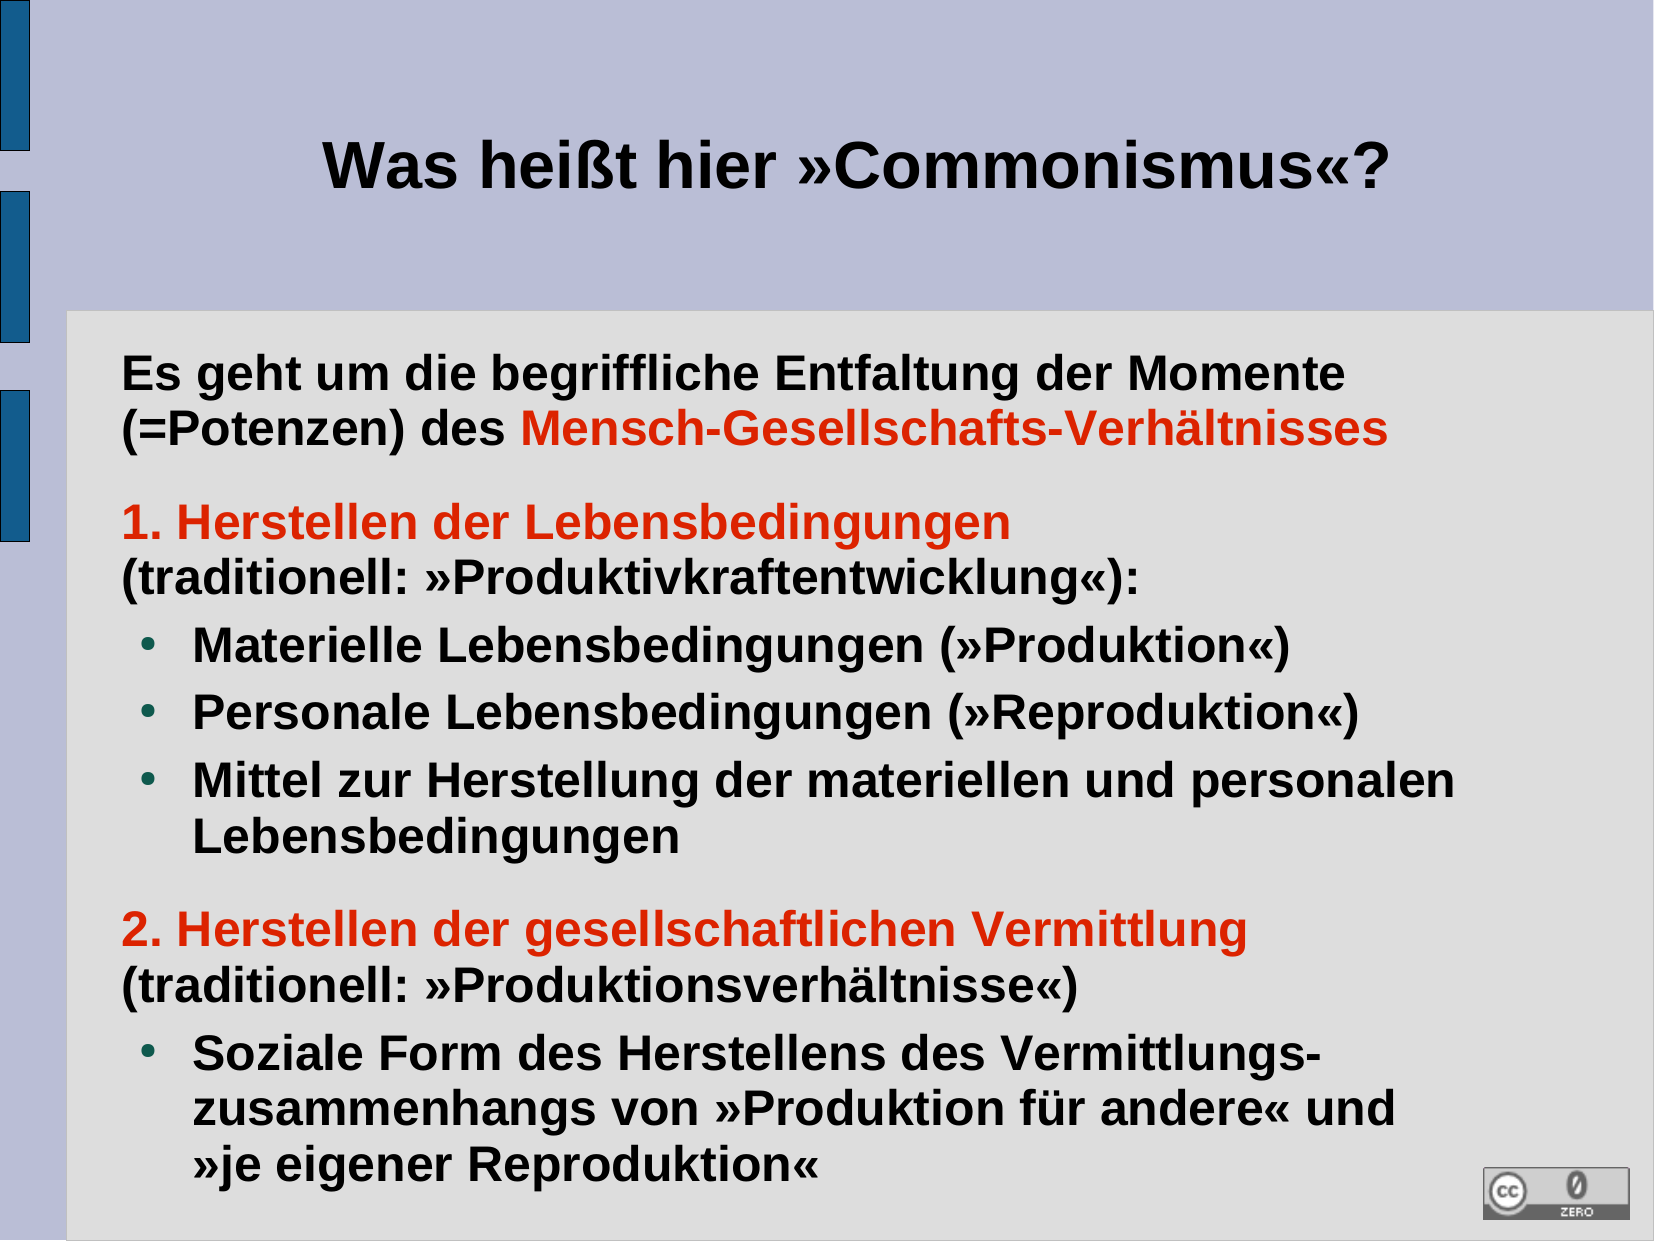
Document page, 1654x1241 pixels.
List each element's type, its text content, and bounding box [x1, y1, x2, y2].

title Was heißt hier »Commonismus«? [121, 61, 1595, 269]
picture [1483, 1167, 1630, 1220]
list Es geht um die begriffliche Entfaltung der Momente (=Potenzen) des Mensch-Gesellschafts-Verhältnisses 1. Herstellen der Lebensbedingungen (traditionell: »Produktivkraftentwicklung«): Materielle Lebensbedingungen (»Produktion«) Personale Lebensbedingungen (»Reproduktion«) Mittel zur Herstellung der materiellen und personalen Lebensbedingungen 2. Herstellen der gesellschaftlichen Vermittlung (traditionell: »Produktionsverhältnisse«) Soziale Form des Herstellens des Vermittlungs-zusammenhangs von »Produktion für andere« und »je eigener Reproduktion« [121, 344, 1595, 1193]
